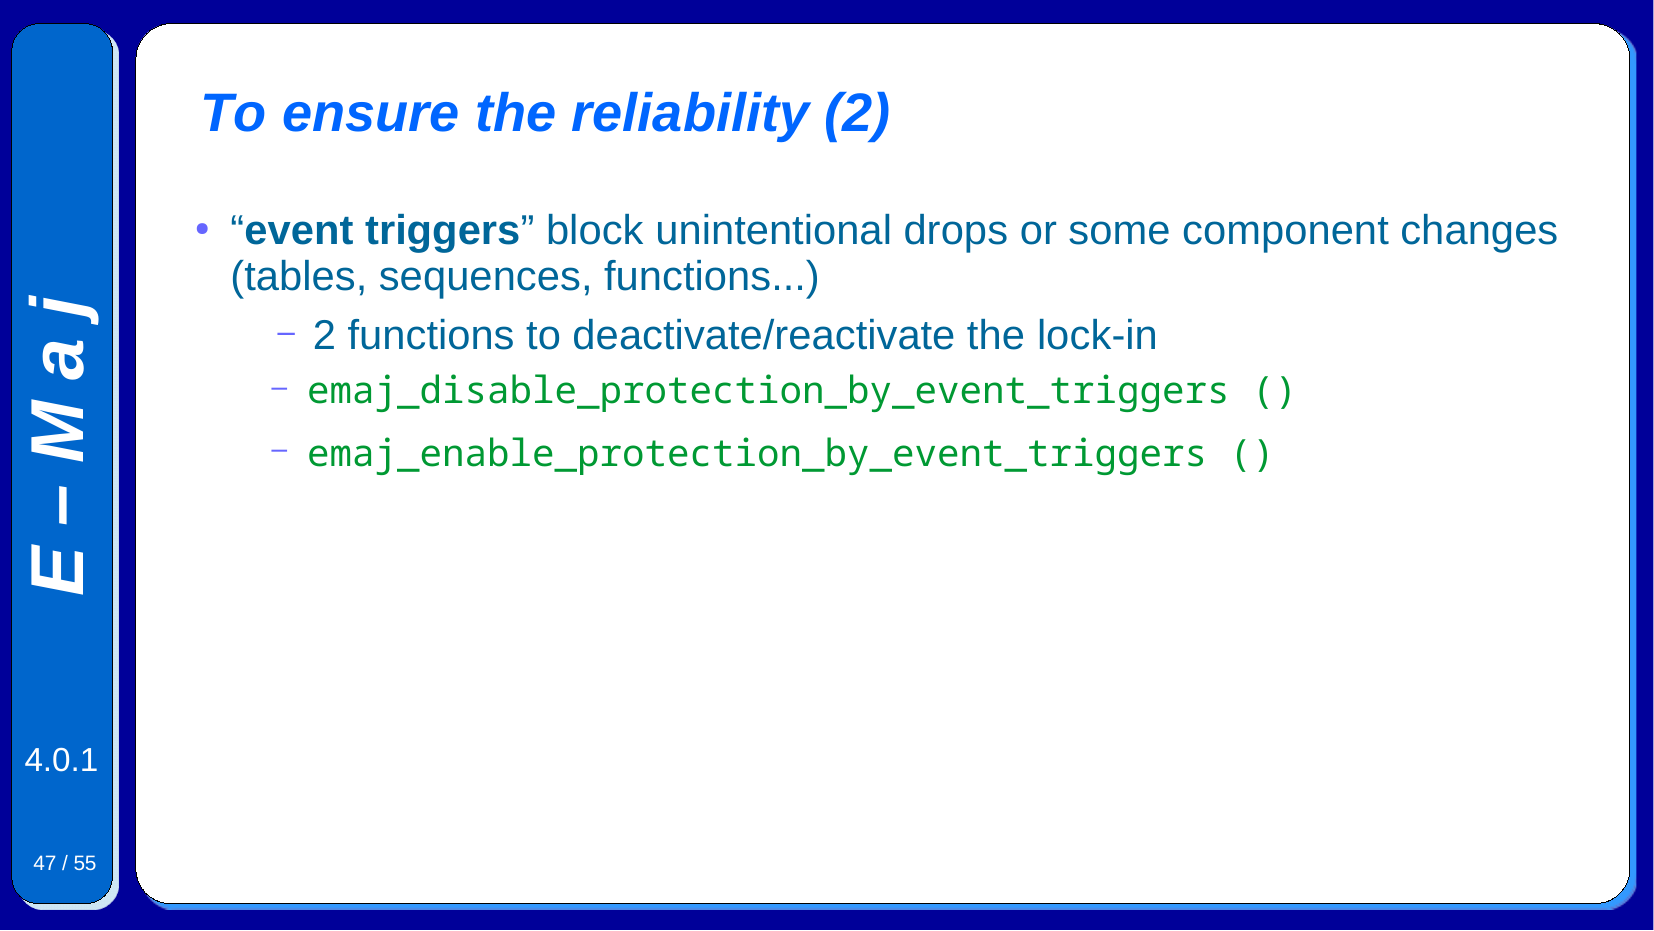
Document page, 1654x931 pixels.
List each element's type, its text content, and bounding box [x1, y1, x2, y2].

title To ensure the reliability (2) [200, 34, 1575, 191]
list “event triggers” block unintentional drops or some component changes (tables, sequences, functions...) 2 functions to deactivate/reactivate the lock-in emaj_disable_protection_by_event_triggers () emaj_enable_protection_by_event_triggers () [177, 206, 1587, 827]
